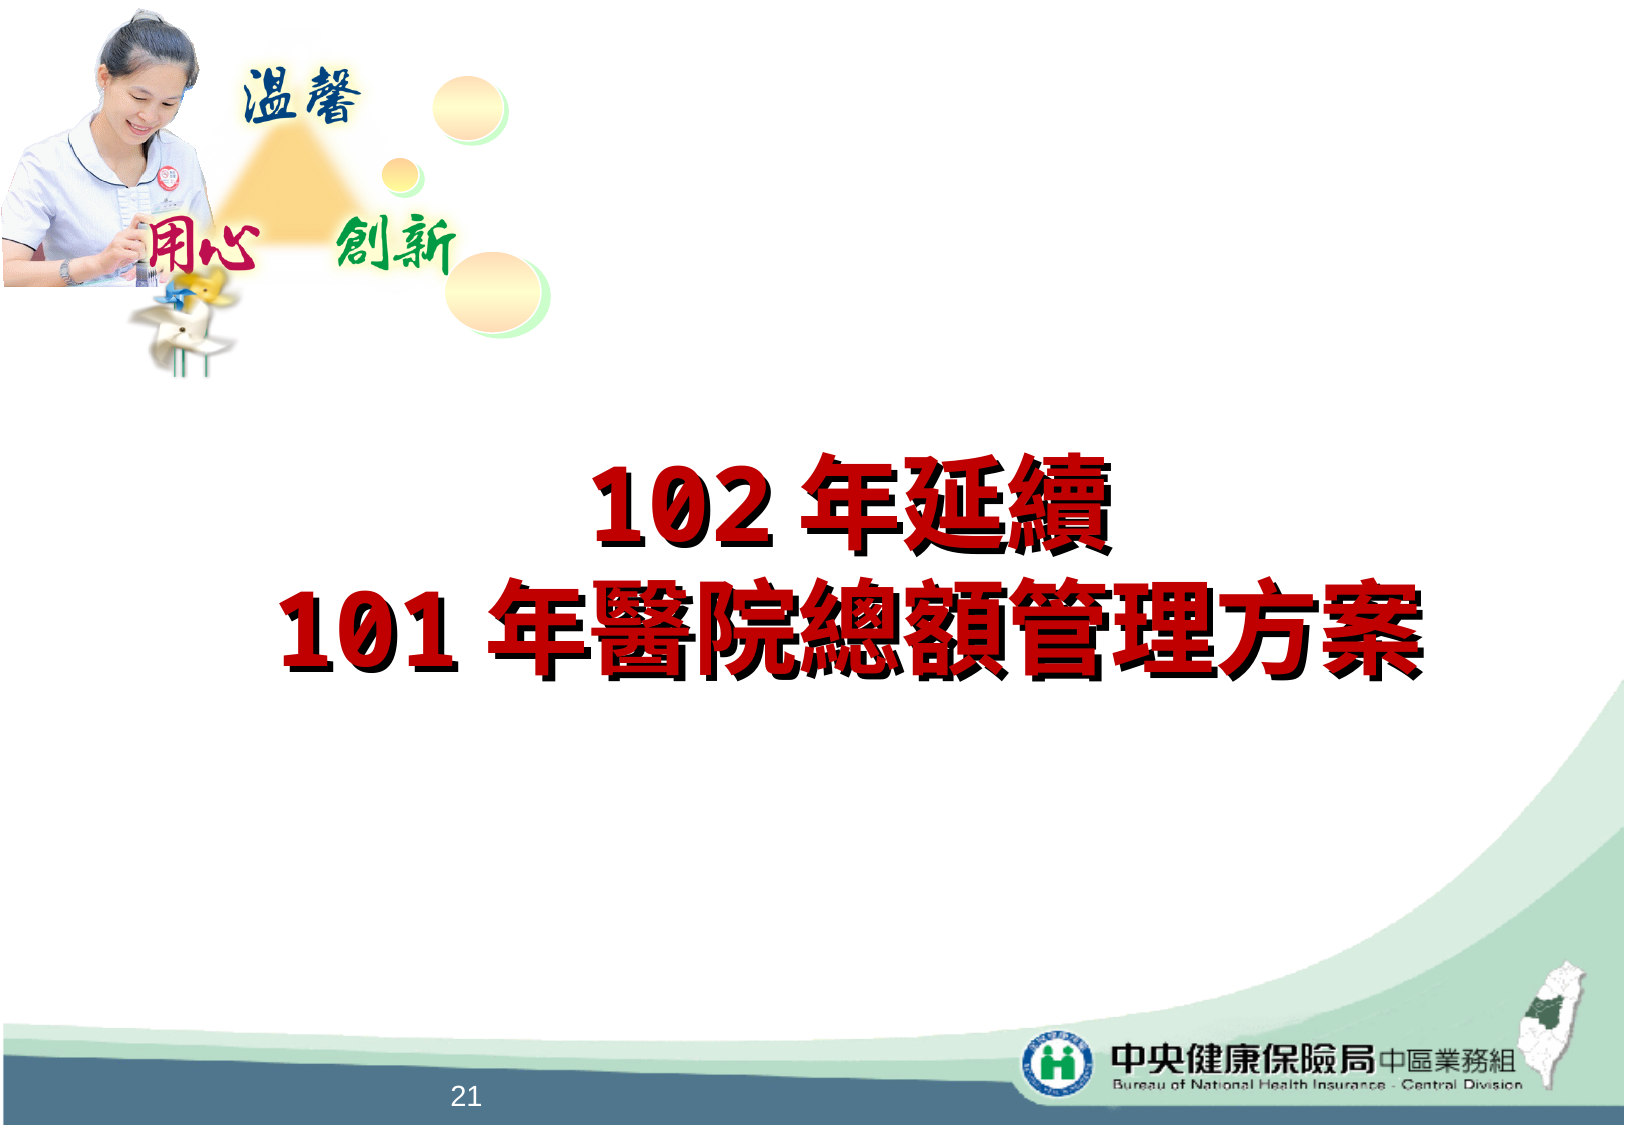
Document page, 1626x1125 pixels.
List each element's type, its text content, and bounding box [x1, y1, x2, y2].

title 102年延續 101年醫院總額管理方案 [132, 351, 1563, 774]
text_box [435, 1065, 815, 1125]
